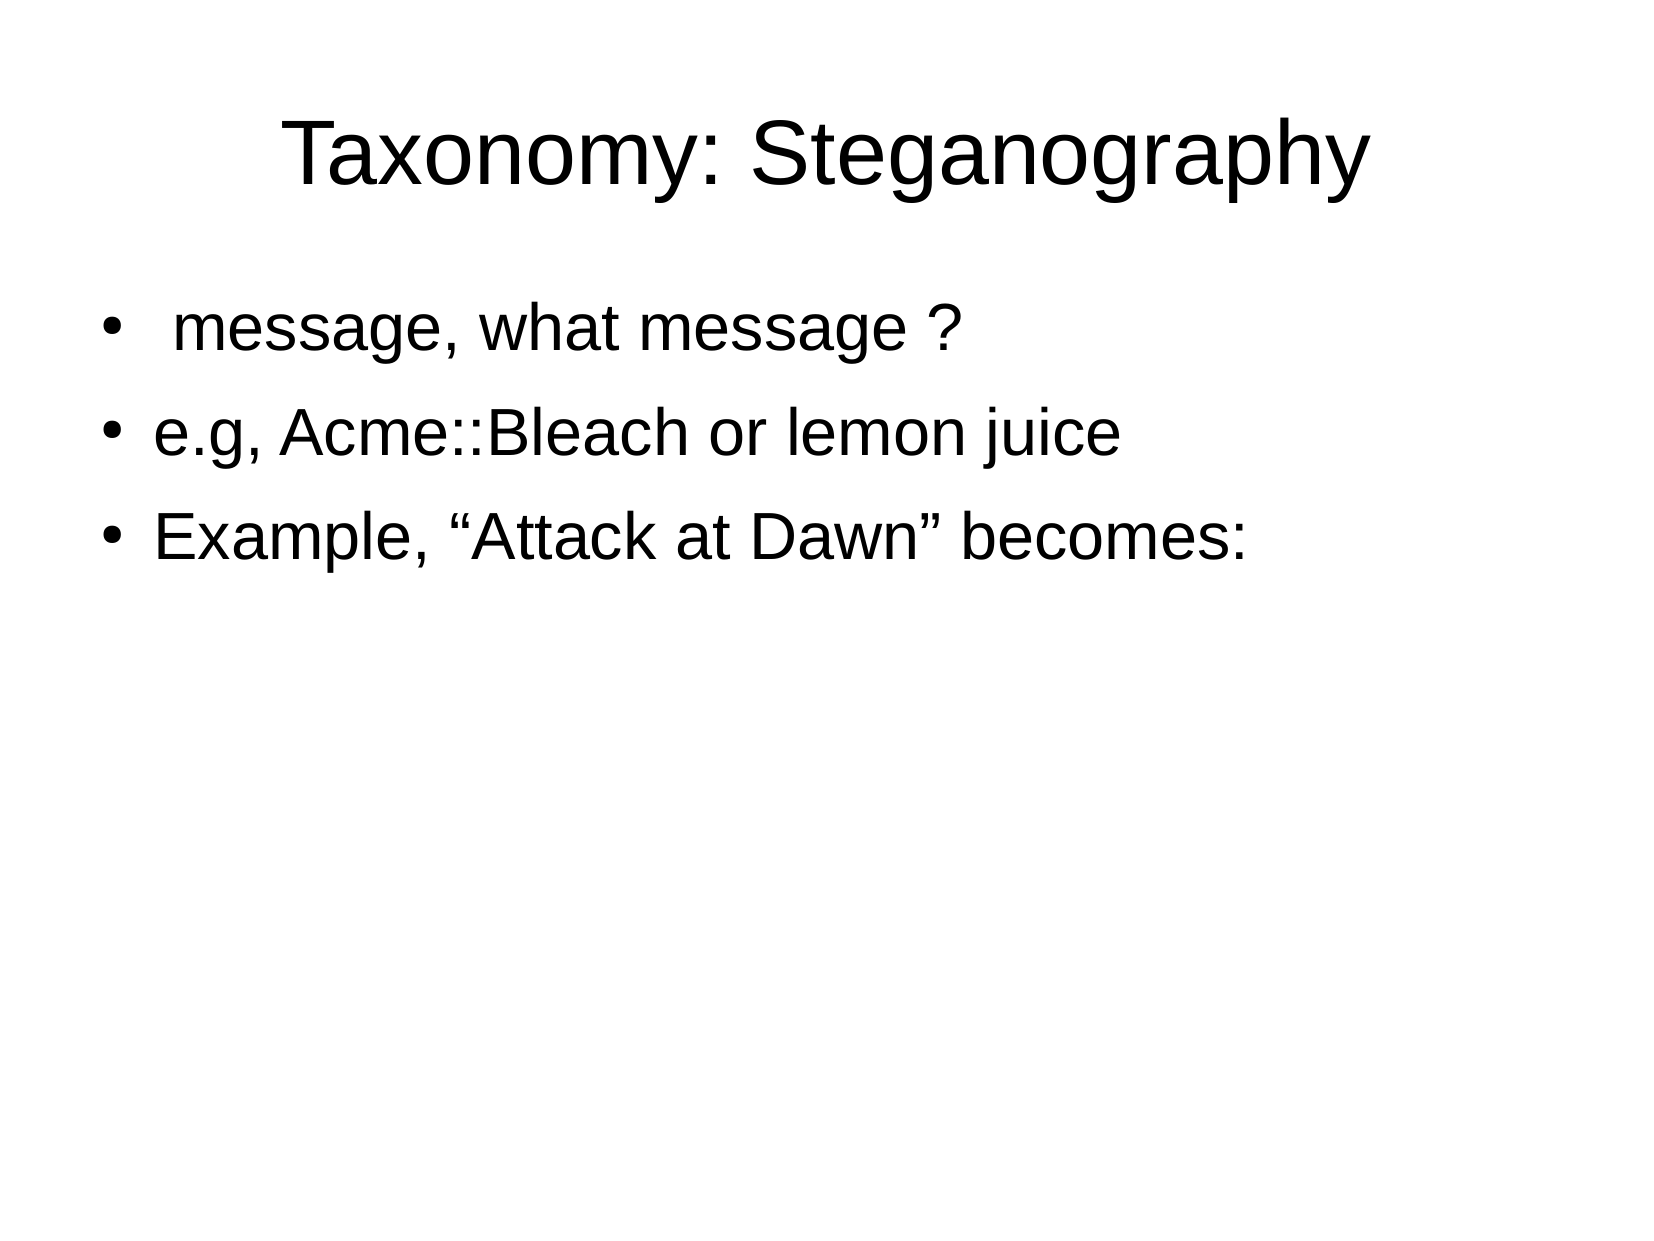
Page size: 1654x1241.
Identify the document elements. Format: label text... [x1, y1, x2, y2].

list message, what message ? e.g, Acme::Bleach or lemon juice Example, “Attack at Dawn” becomes: [82, 290, 1571, 1010]
title Taxonomy: Steganography [82, 49, 1571, 257]
